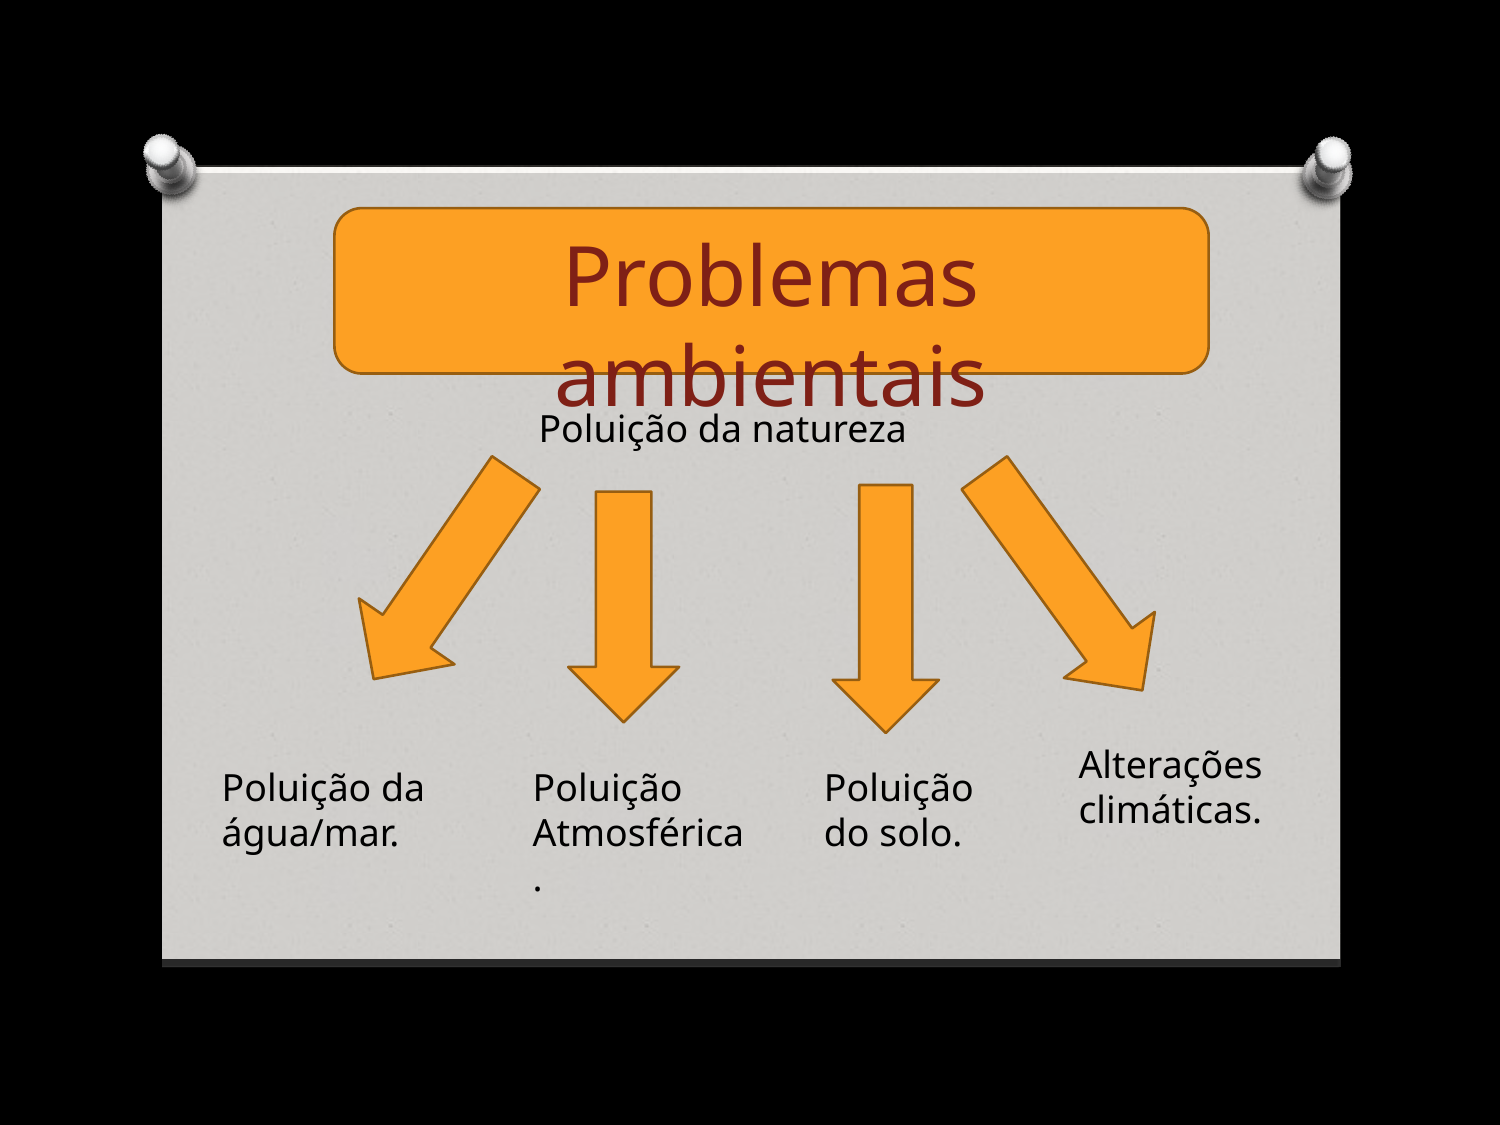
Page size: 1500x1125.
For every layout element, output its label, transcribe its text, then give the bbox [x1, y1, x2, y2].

text_box Poluição da água/mar. [206, 756, 502, 863]
text_box Problemas ambientais [334, 208, 1209, 374]
text_box Alterações climáticas. [1063, 733, 1306, 840]
text_box [568, 491, 680, 723]
text_box Poluição da natureza [513, 397, 963, 458]
text_box [358, 456, 540, 680]
text_box Poluição do solo. [809, 756, 1010, 863]
text_box [832, 484, 939, 734]
text_box [961, 456, 1155, 691]
text_box Poluição Atmosférica. [517, 756, 762, 863]
